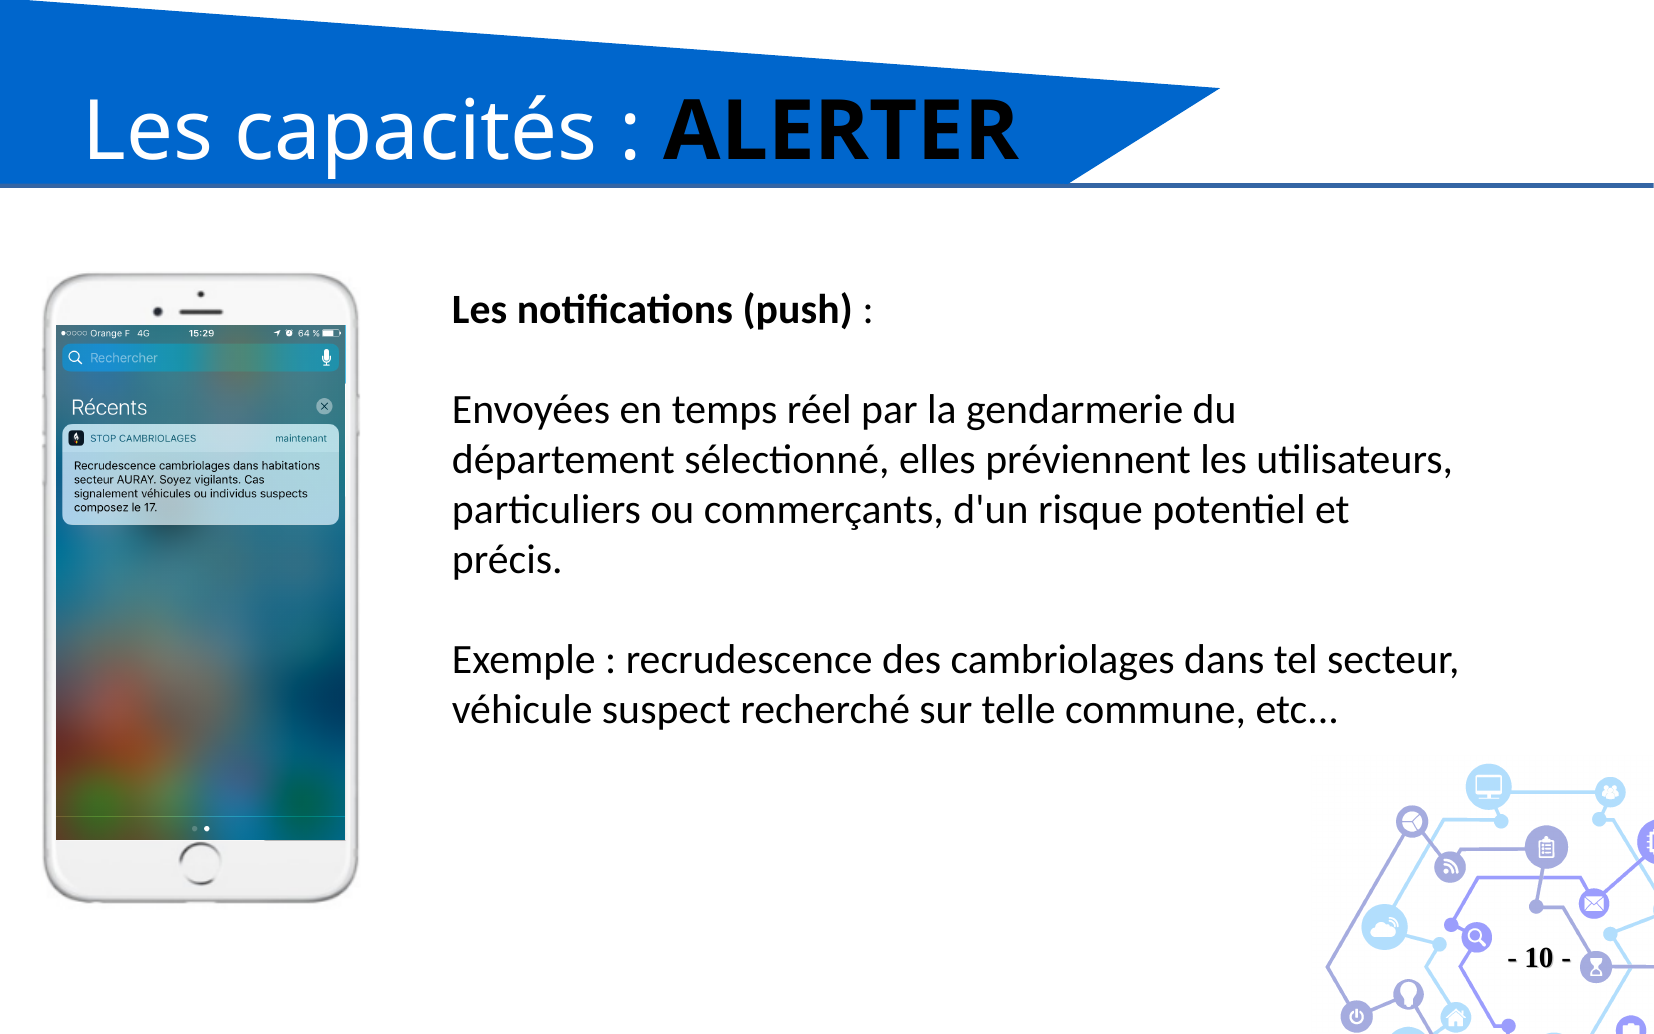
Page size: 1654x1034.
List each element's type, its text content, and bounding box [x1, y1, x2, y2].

picture [41, 271, 361, 910]
text_box Les notifications (push) : Envoyées en temps réel par la gendarmerie du département sélectionné, elles préviennent les utilisateurs, particuliers ou commerçants, d'un risque potentiel et précis. Exemple : recrudescence des cambriolages dans tel secteur, véhicule suspect recherché sur telle commune, etc... [437, 274, 1477, 740]
title Les capacités : ALERTER [82, 41, 1571, 214]
